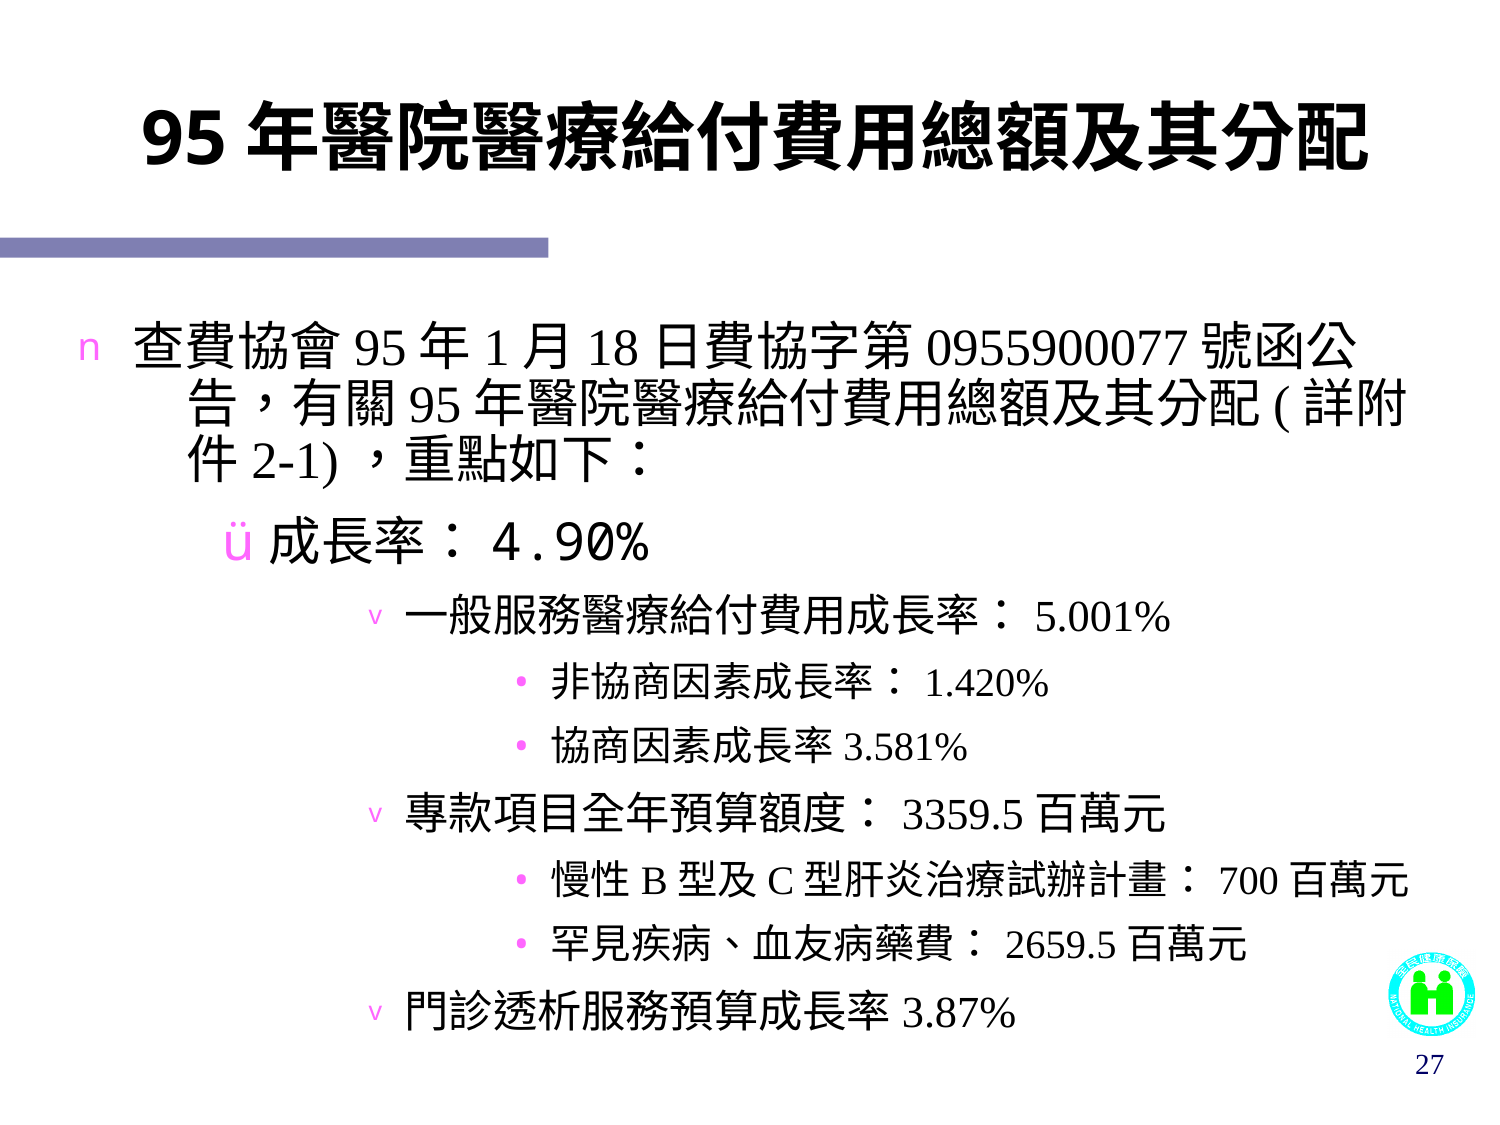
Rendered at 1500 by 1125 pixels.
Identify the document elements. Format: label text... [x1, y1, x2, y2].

list 查費協會95年1月18日費協字第0955900077號函公告，有關95年醫院醫療給付費用總額及其分配(詳附件2-1)，重點如下： 成長率：4.90% 一般服務醫療給付費用成長率：5.001% 非協商因素成長率：1.420% 協商因素成長率3.581% 專款項目全年預算額度：3359.5百萬元 慢性B型及C型肝炎治療試辦計畫：700百萬元 罕見疾病、血友病藥費：2659.5百萬元 門診透析服務預算成長率3.87% [62, 312, 1426, 1088]
title 95年醫院醫療給付費用總額及其分配 [62, 75, 1450, 188]
text_box [1400, 1037, 1476, 1125]
